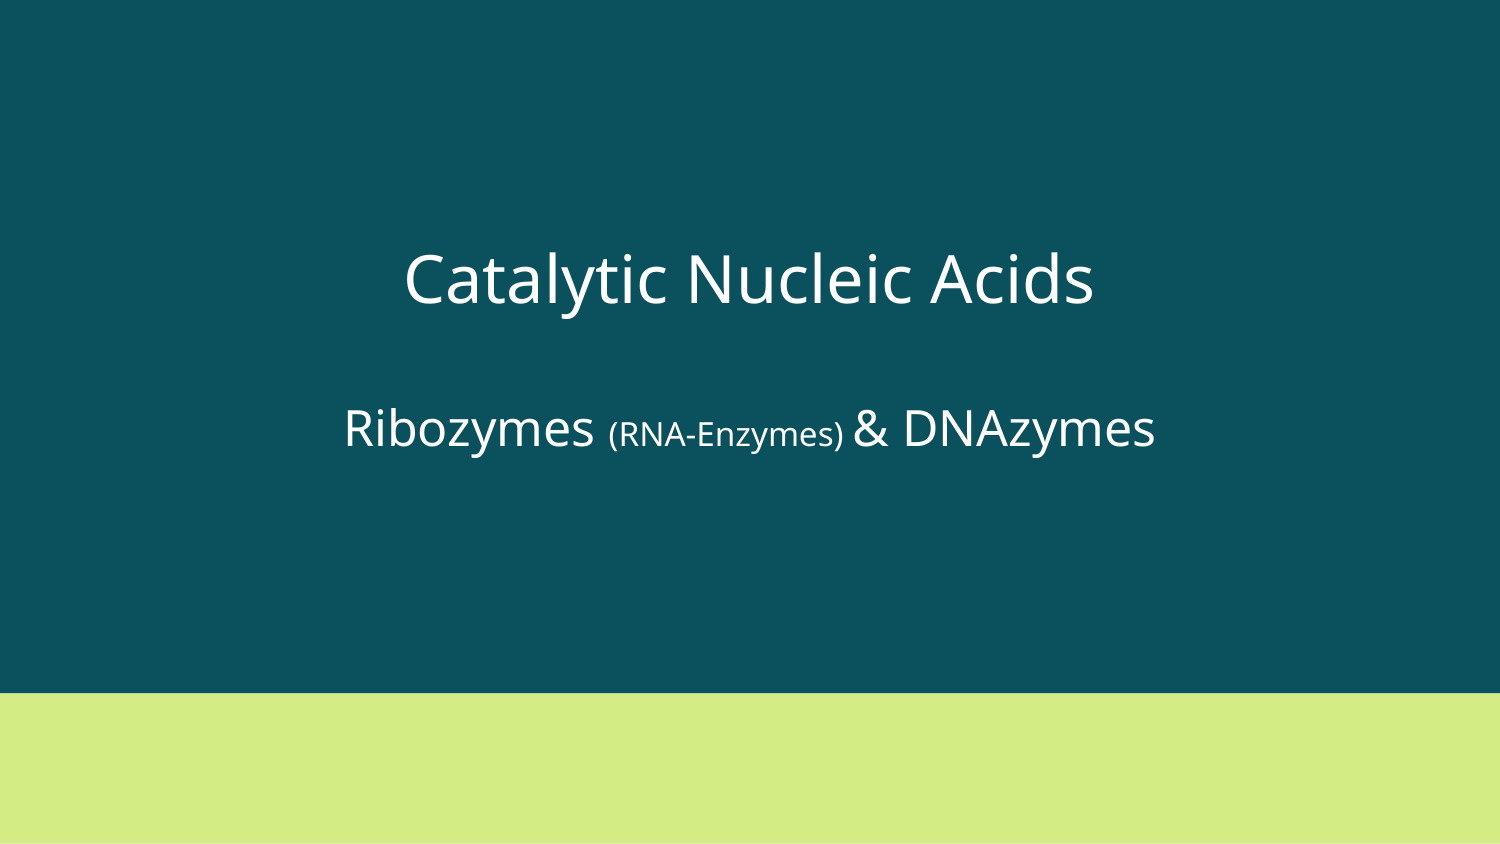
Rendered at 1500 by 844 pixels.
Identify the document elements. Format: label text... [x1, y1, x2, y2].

text_box [0, 693, 1500, 844]
text_box Catalytic Nucleic Acids Ribozymes (RNA-Enzymes) & DNAzymes [0, 0, 1500, 693]
